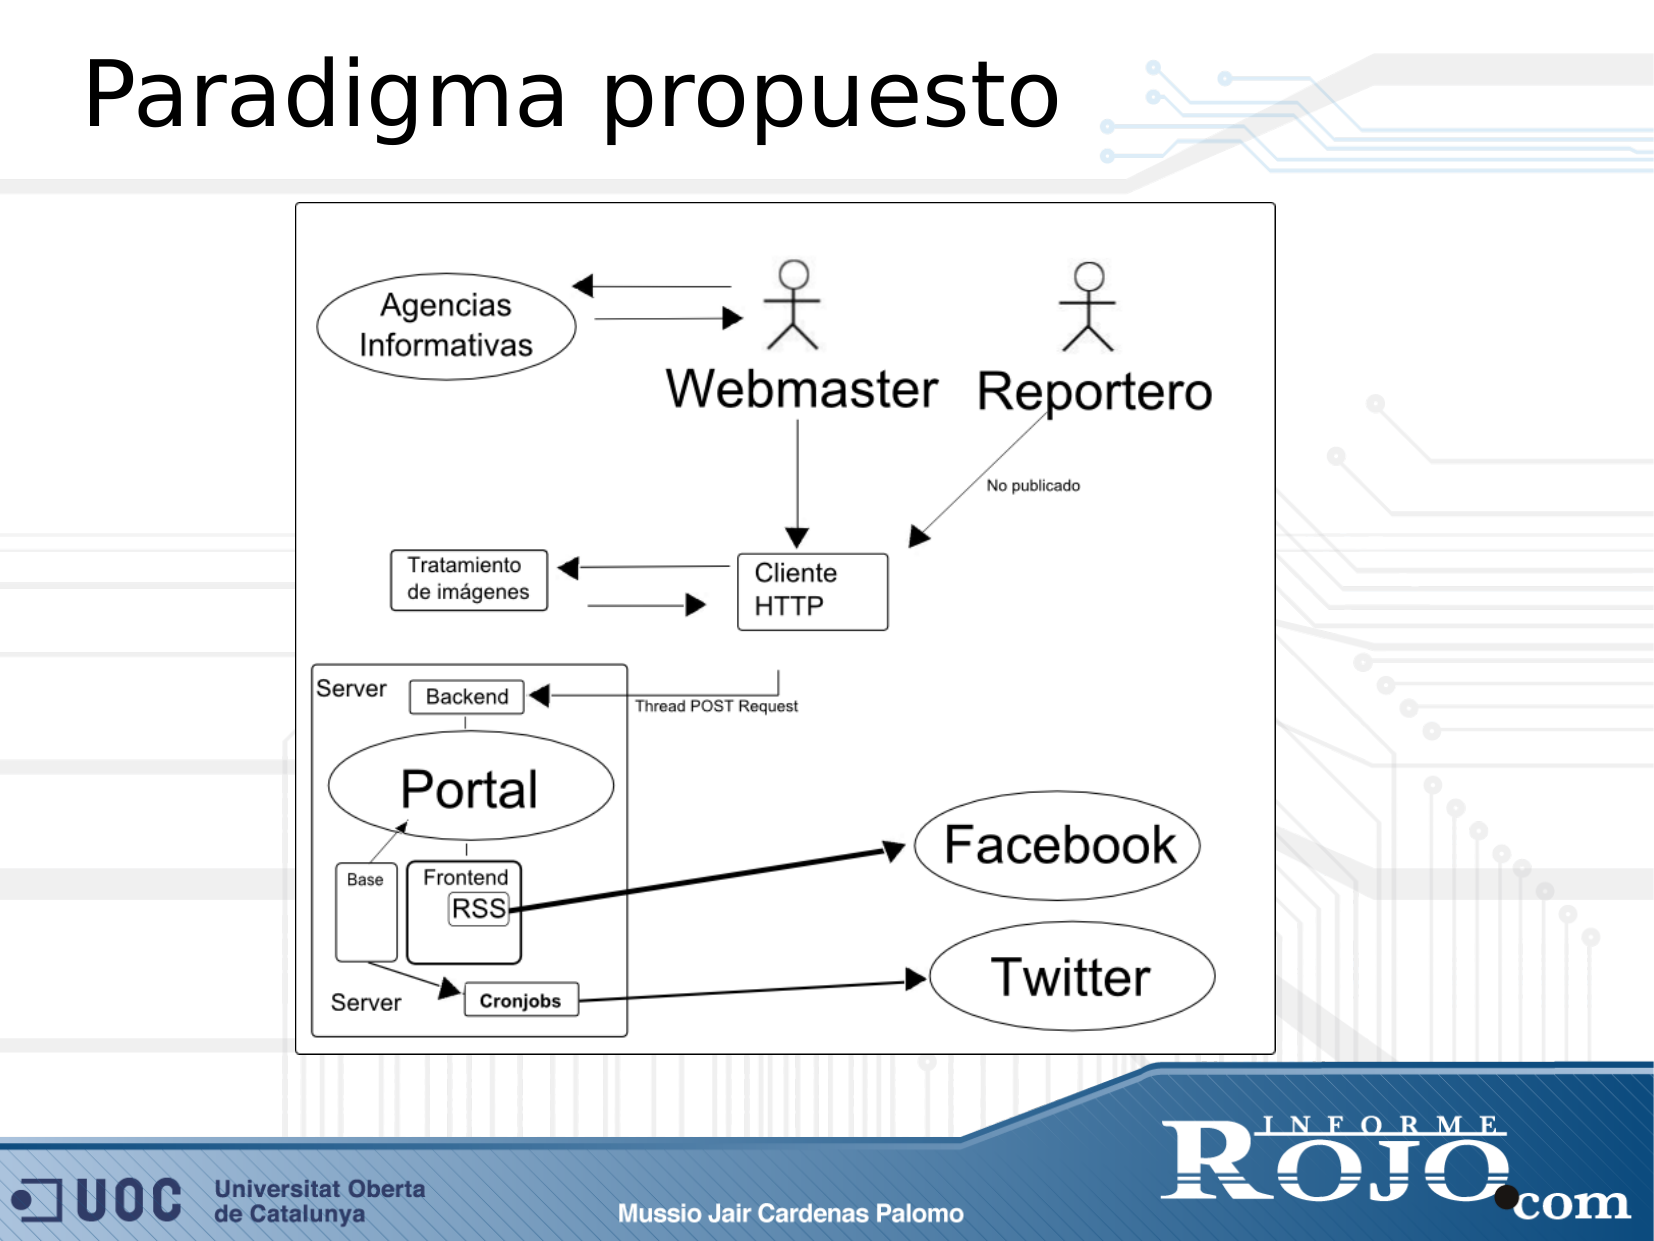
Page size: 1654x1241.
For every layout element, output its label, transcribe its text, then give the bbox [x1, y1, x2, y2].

picture [0, 0, 1654, 1241]
title Paradigma propuesto [0, 0, 1146, 189]
